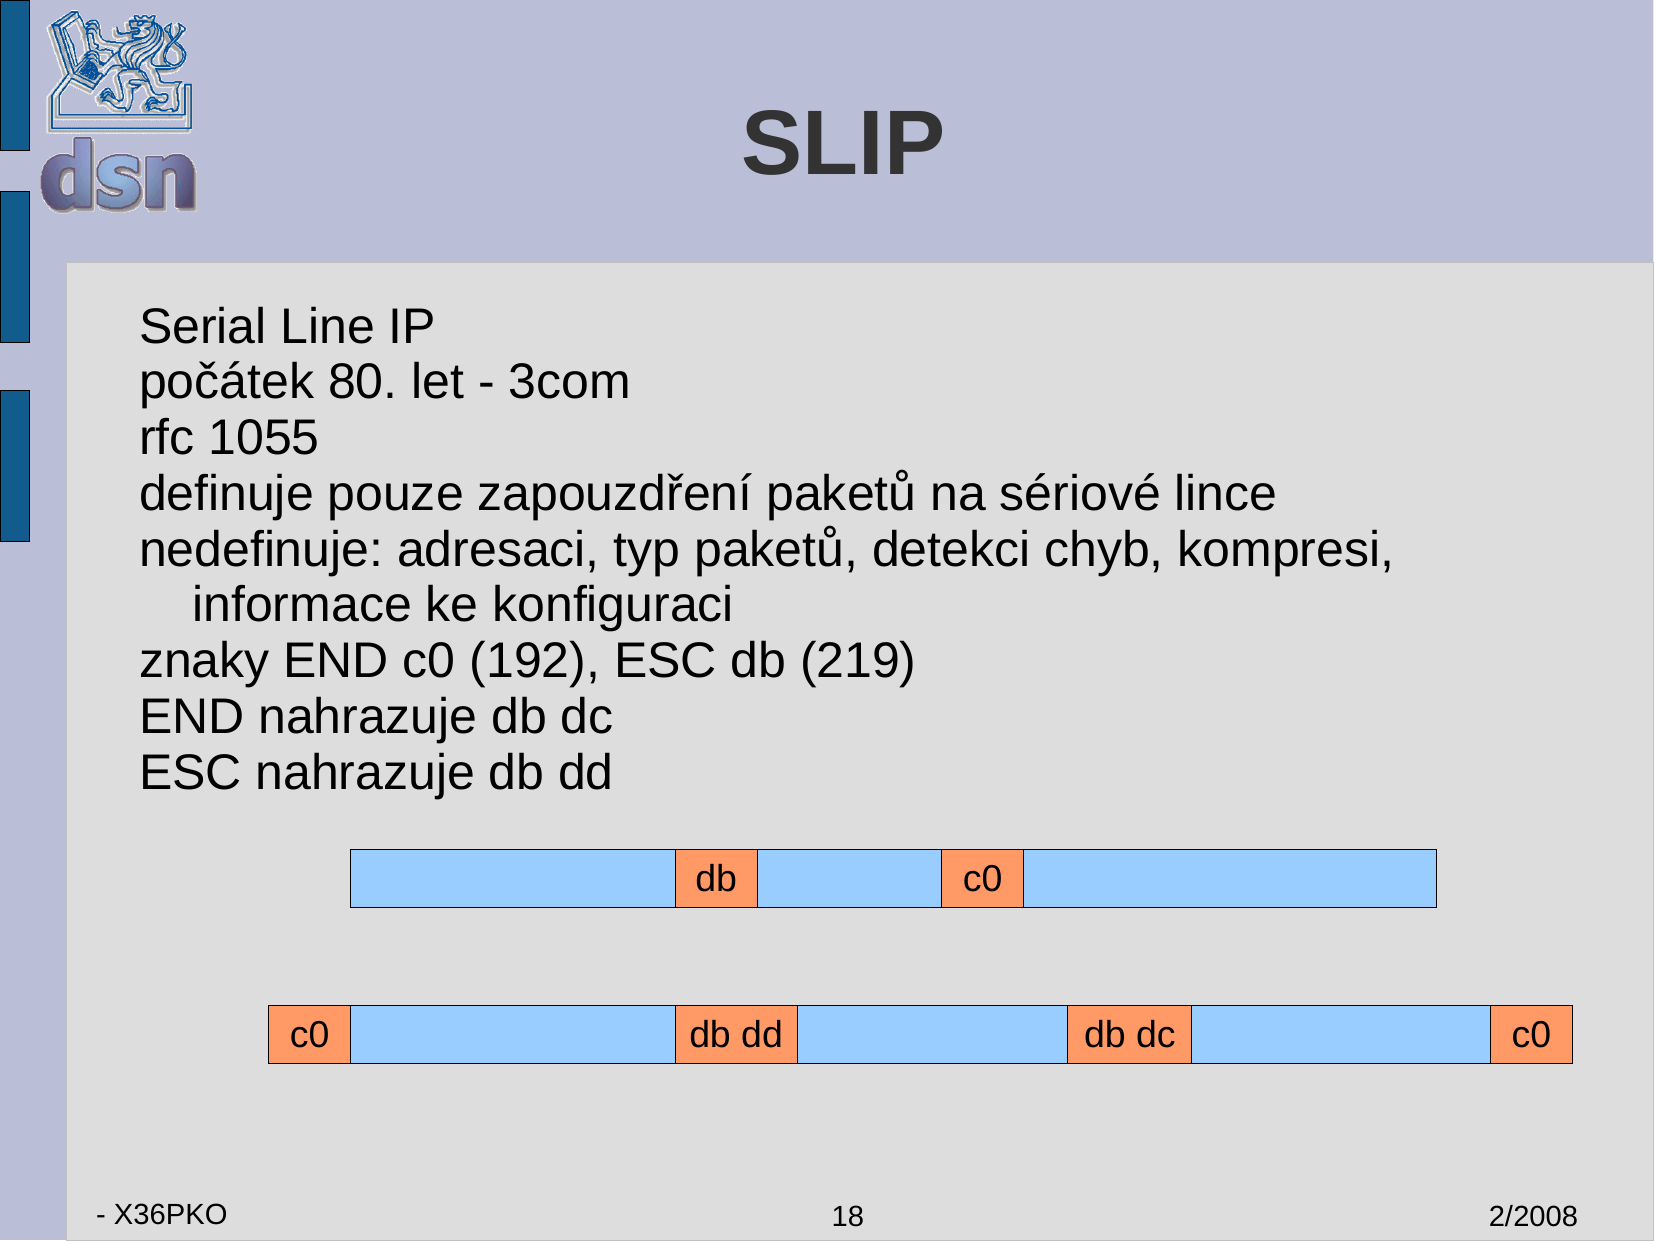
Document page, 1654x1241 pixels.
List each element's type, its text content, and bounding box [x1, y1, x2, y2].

text_box c0 [268, 1005, 351, 1064]
list Serial Line IP počátek 80. let - 3com rfc 1055 definuje pouze zapouzdření paketů na sériové lince nedefinuje: adresaci, typ paketů, detekci chyb, kompresi, informace ke konfiguraci znaky END c0 (192), ESC db (219) END nahrazuje db dc ESC nahrazuje db dd [121, 297, 1534, 818]
text_box db dc [1067, 1005, 1192, 1064]
text_box [350, 849, 675, 908]
text_box [1024, 849, 1437, 908]
text_box db dd [675, 1005, 798, 1064]
text_box [798, 1005, 1067, 1064]
text_box db [675, 849, 758, 908]
text_box [758, 849, 941, 908]
text_box [351, 1005, 675, 1064]
title SLIP [210, 39, 1478, 247]
picture [10, 10, 223, 230]
text_box c0 [1490, 1005, 1573, 1064]
text_box [1192, 1005, 1490, 1064]
text_box c0 [941, 849, 1024, 908]
